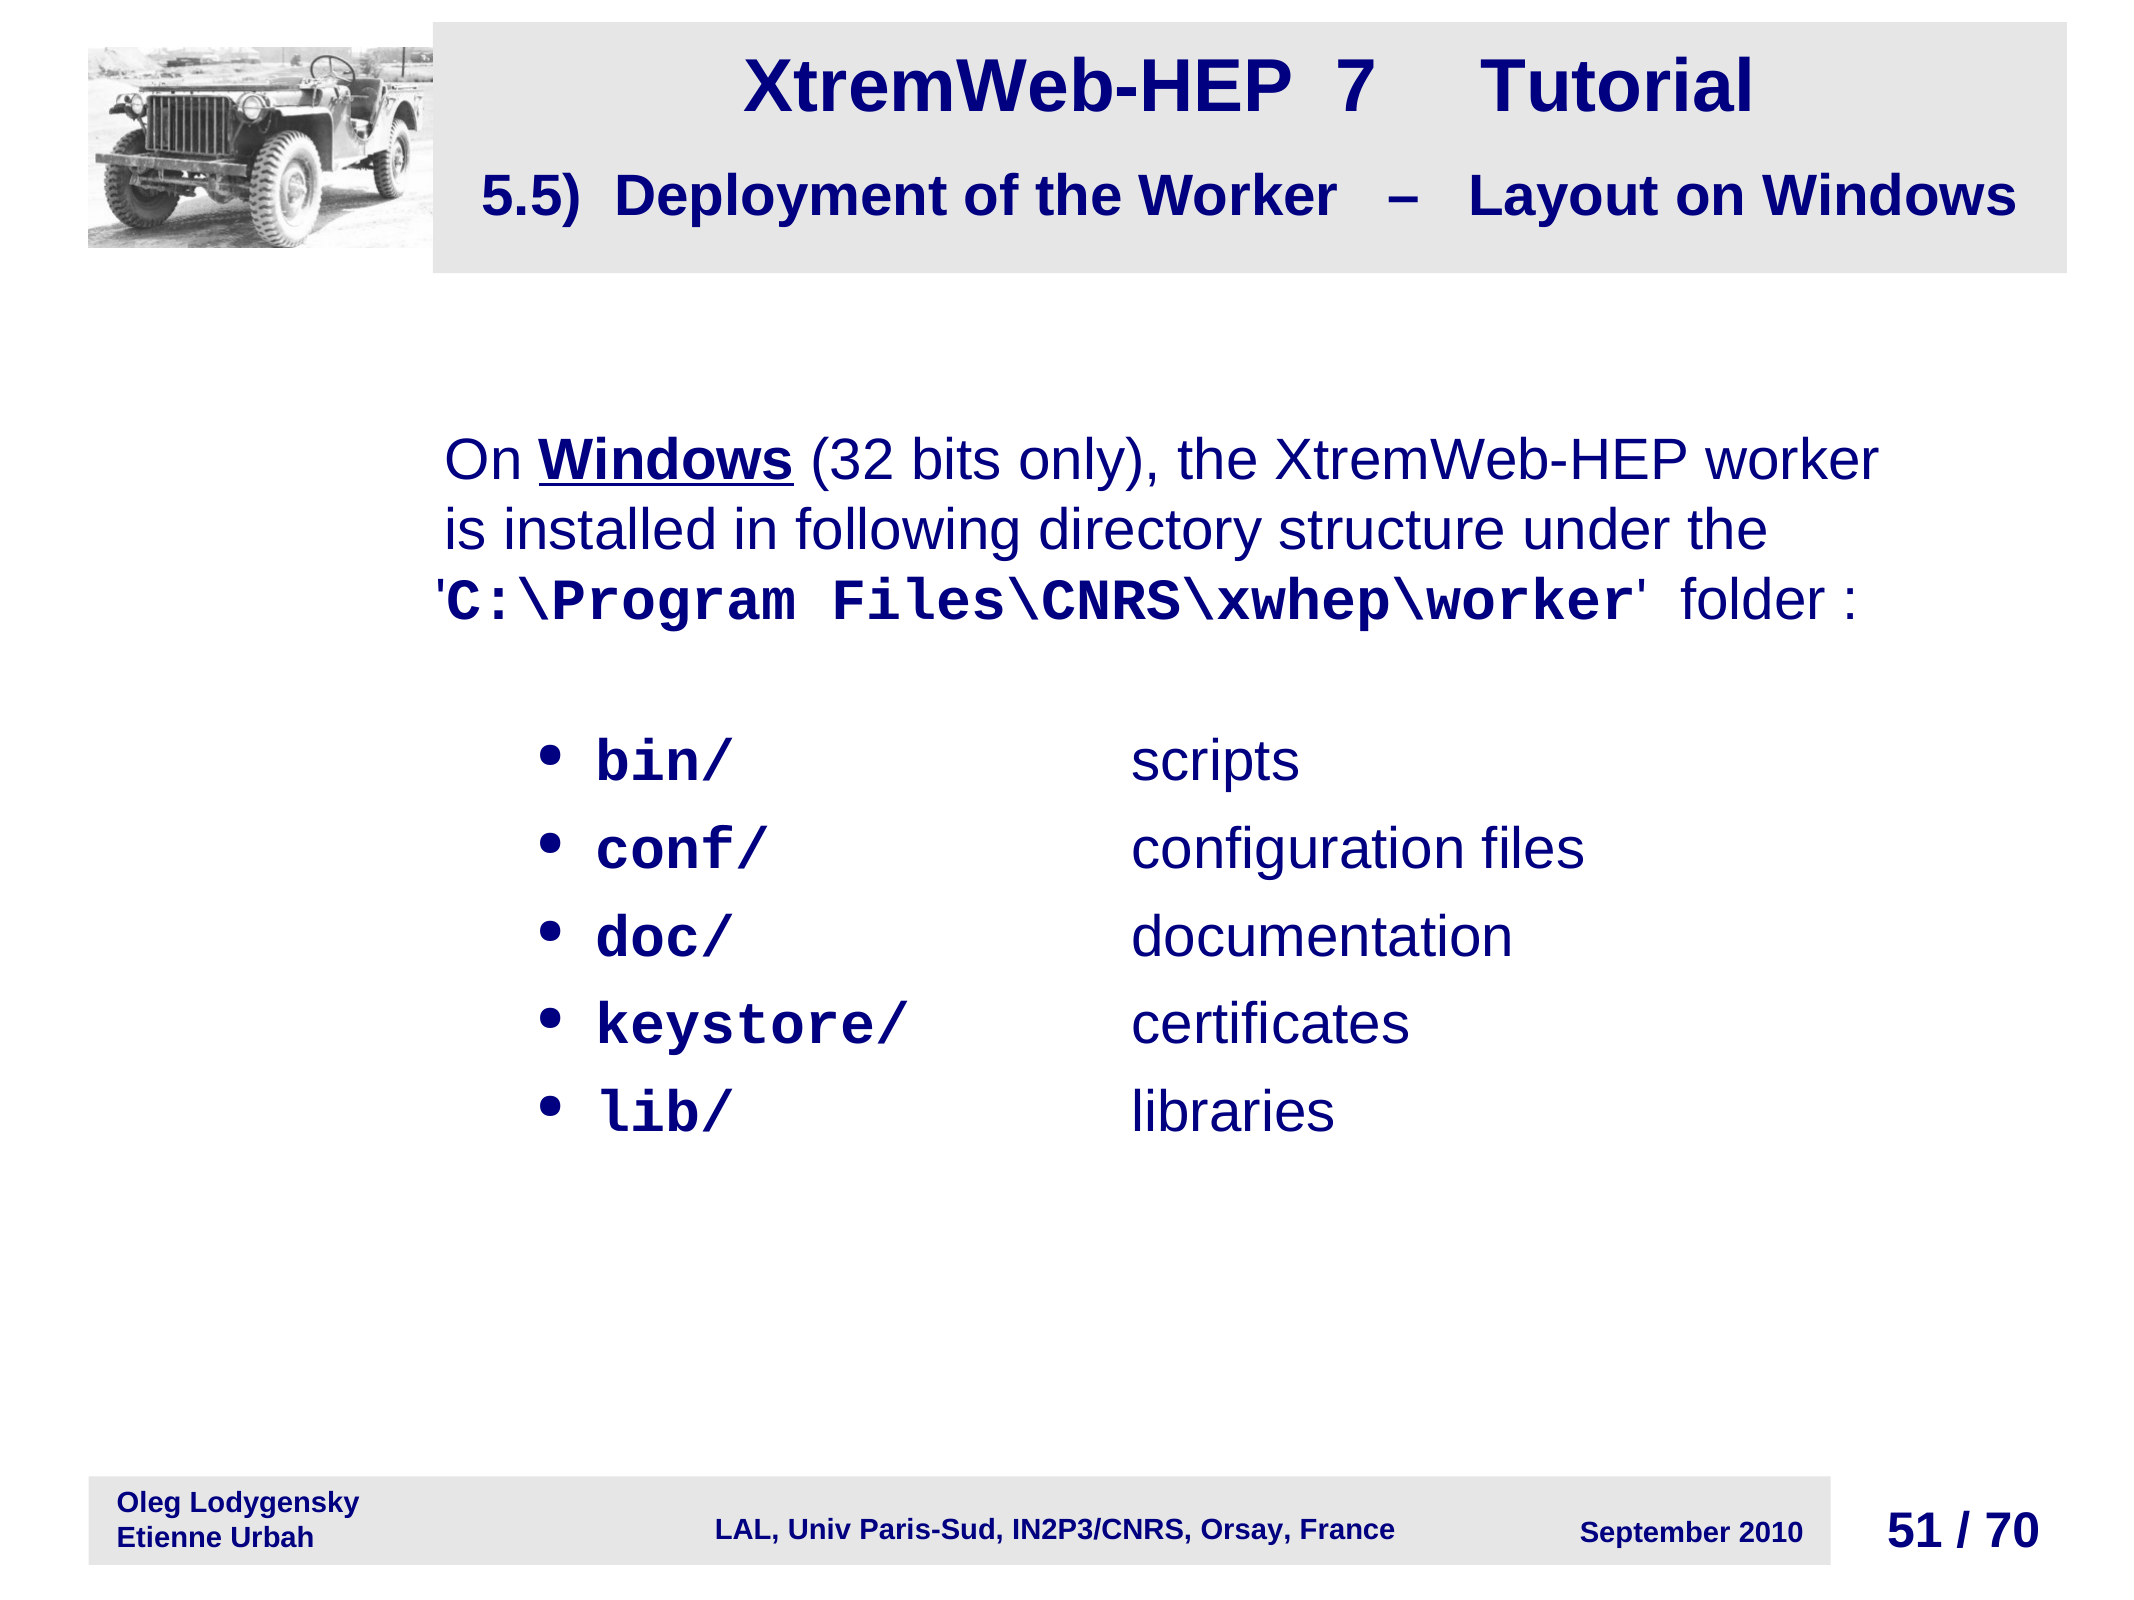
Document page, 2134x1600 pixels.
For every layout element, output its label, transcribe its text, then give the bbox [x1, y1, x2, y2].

text_box bin/ conf/ doc/ keystore/ lib/ [526, 650, 920, 1144]
text_box On Windows (32 bits only), the XtremWeb-HEP worker is installed in following directory structure under the 'C:\Program Files\CNRS\xwhep\worker' folder : [435, 420, 1905, 650]
picture [88, 47, 433, 248]
text_box scripts configuration files documentation certificates libraries [1122, 650, 1876, 1095]
title 5.5) Deployment of the Worker – Layout on Windows [442, 118, 2067, 266]
